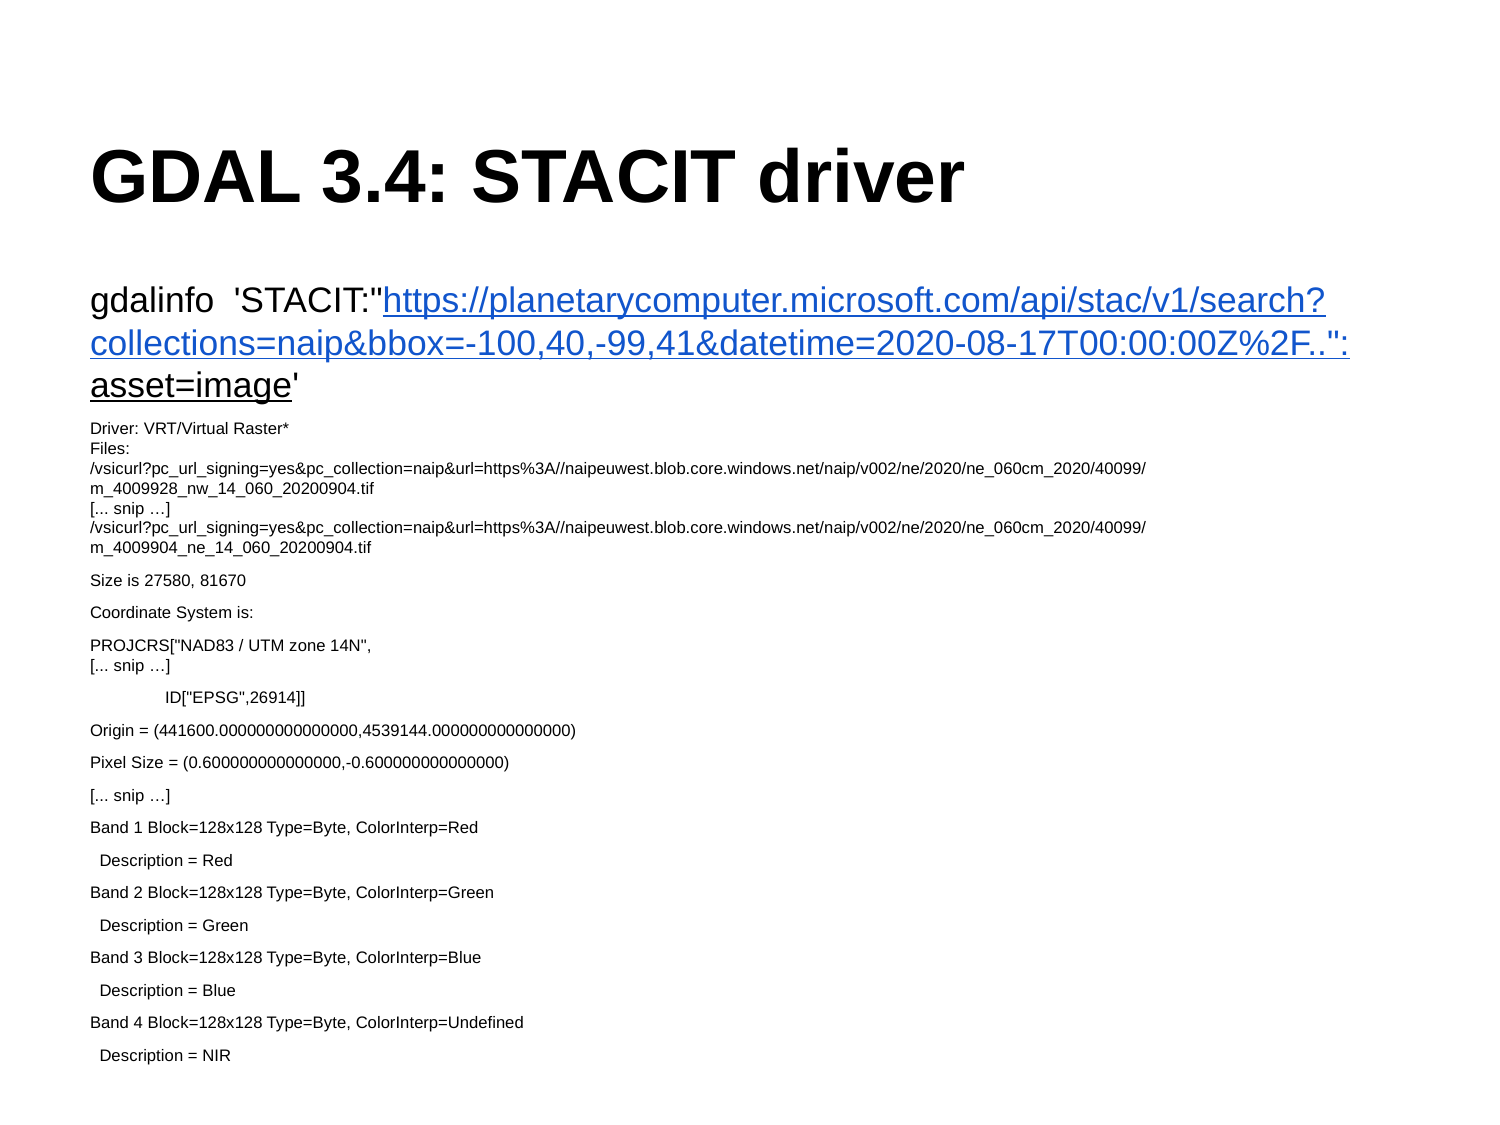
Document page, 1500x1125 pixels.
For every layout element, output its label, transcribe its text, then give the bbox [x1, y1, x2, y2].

list gdalinfo 'STACIT:"https://planetarycomputer.microsoft.com/api/stac/v1/search?collections=naip&bbox=-100,40,-99,41&datetime=2020-08-17T00:00:00Z%2F..":asset=image' Driver: VRT/Virtual Raster* Files: /vsicurl?pc_url_signing=yes&pc_collection=naip&url=https%3A//naipeuwest.blob.core.windows.net/naip/v002/ne/2020/ne_060cm_2020/40099/m_4009928_nw_14_060_20200904.tif [... snip …] /vsicurl?pc_url_signing=yes&pc_collection=naip&url=https%3A//naipeuwest.blob.core.windows.net/naip/v002/ne/2020/ne_060cm_2020/40099/m_4009904_ne_14_060_20200904.tif Size is 27580, 81670 Coordinate System is: PROJCRS["NAD83 / UTM zone 14N", [... snip …] ID["EPSG",26914]] Origin = (441600.000000000000000,4539144.000000000000000) Pixel Size = (0.600000000000000,-0.600000000000000) [... snip …] Band 1 Block=128x128 Type=Byte, ColorInterp=Red Description = Red Band 2 Block=128x128 Type=Byte, ColorInterp=Green Description = Green Band 3 Block=128x128 Type=Byte, ColorInterp=Blue Description = Blue Band 4 Block=128x128 Type=Byte, ColorInterp=Undefined Description = NIR [75, 262, 1425, 1078]
title GDAL 3.4: STACIT driver [75, 45, 1425, 233]
